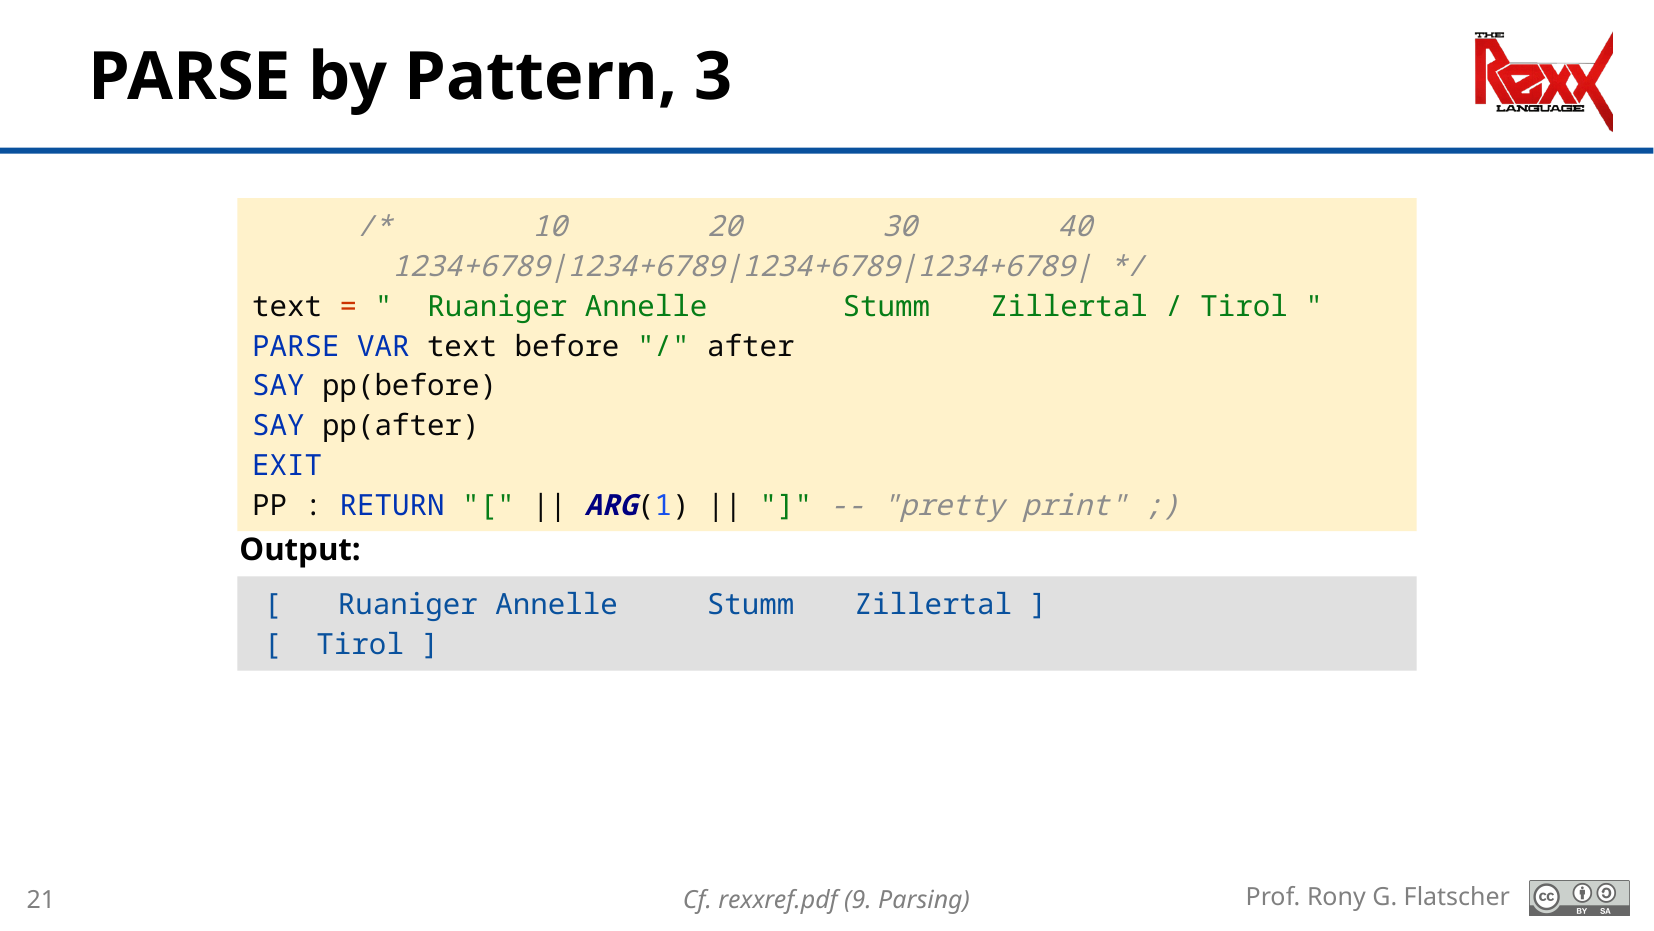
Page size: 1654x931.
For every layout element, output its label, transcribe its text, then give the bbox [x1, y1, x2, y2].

text_box Output: [224, 519, 390, 576]
text_box /* 10 20 30 40 1234+6789|1234+6789|1234+6789|1234+6789| */ text = " Ruaniger Annelle Stumm Zillertal / Tirol " PARSE VAR text before "/" after SAY pp(before) SAY pp(after) EXIT PP : RETURN "[" || ARG(1) || "]" -- "pretty print" ;) [237, 198, 1417, 517]
text_box [ Ruaniger Annelle Stumm Zillertal ] [ Tirol ] [237, 576, 1417, 668]
title PARSE by Pattern, 3 [29, 0, 1654, 148]
text_box Cf. rexxref.pdf (9. Parsing) [0, 874, 1654, 922]
